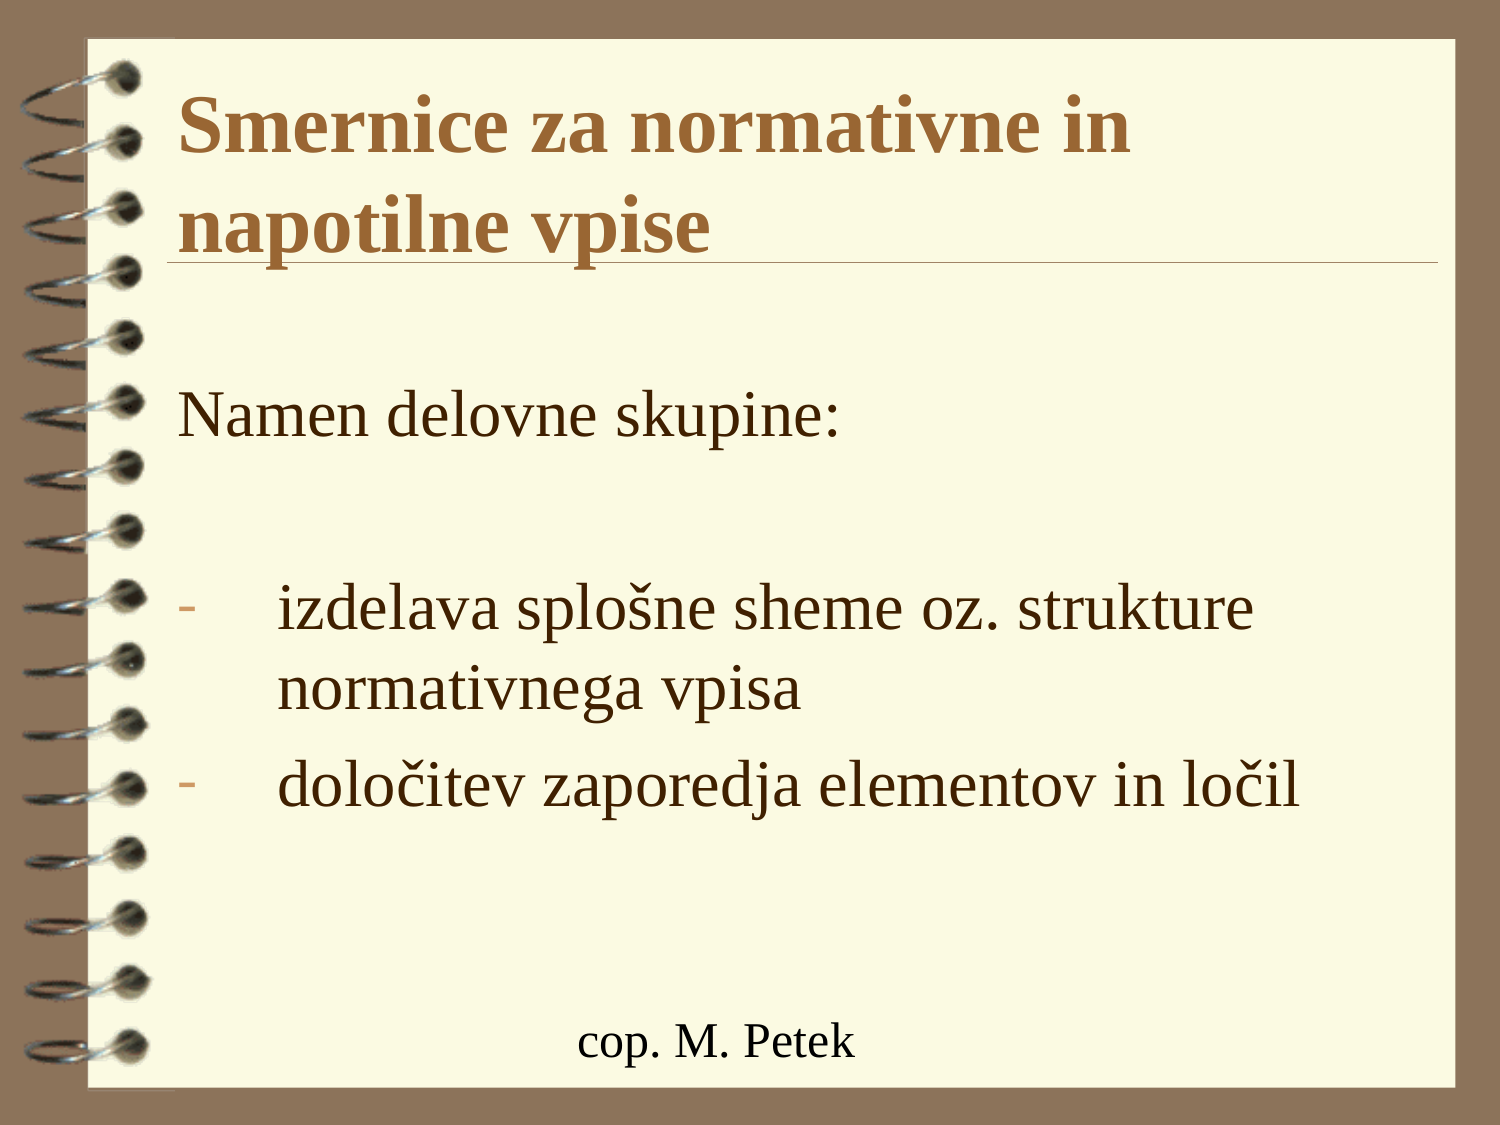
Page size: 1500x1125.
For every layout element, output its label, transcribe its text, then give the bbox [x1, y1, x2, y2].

picture [0, 0, 175, 1125]
title Smernice za normativne in napotilne vpise [162, 61, 1438, 277]
list Namen delovne skupine: izdelava splošne sheme oz. strukture normativnega vpisa določitev zaporedja elementov in ločil [162, 361, 1438, 976]
